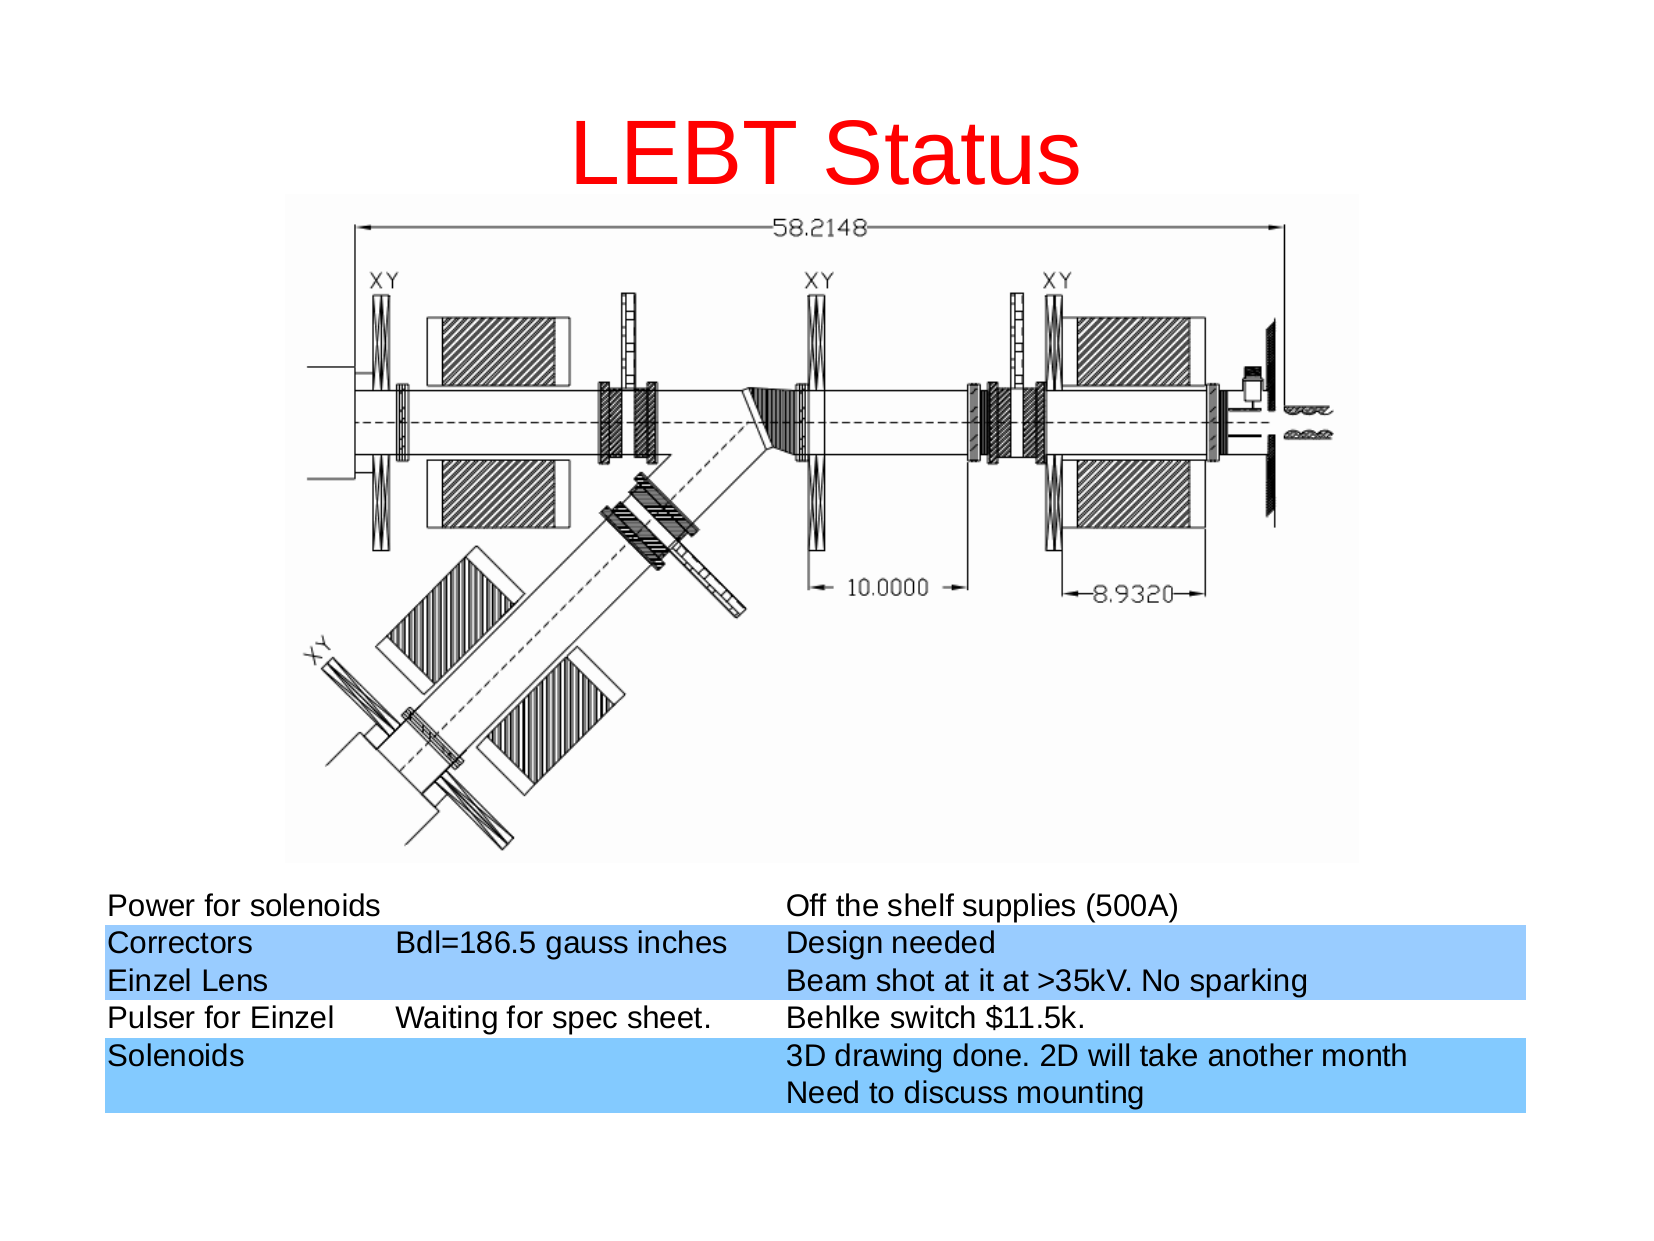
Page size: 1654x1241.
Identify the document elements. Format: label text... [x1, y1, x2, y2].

title LEBT Status [82, 49, 1571, 257]
picture [285, 194, 1359, 863]
chart [105, 887, 1529, 1216]
